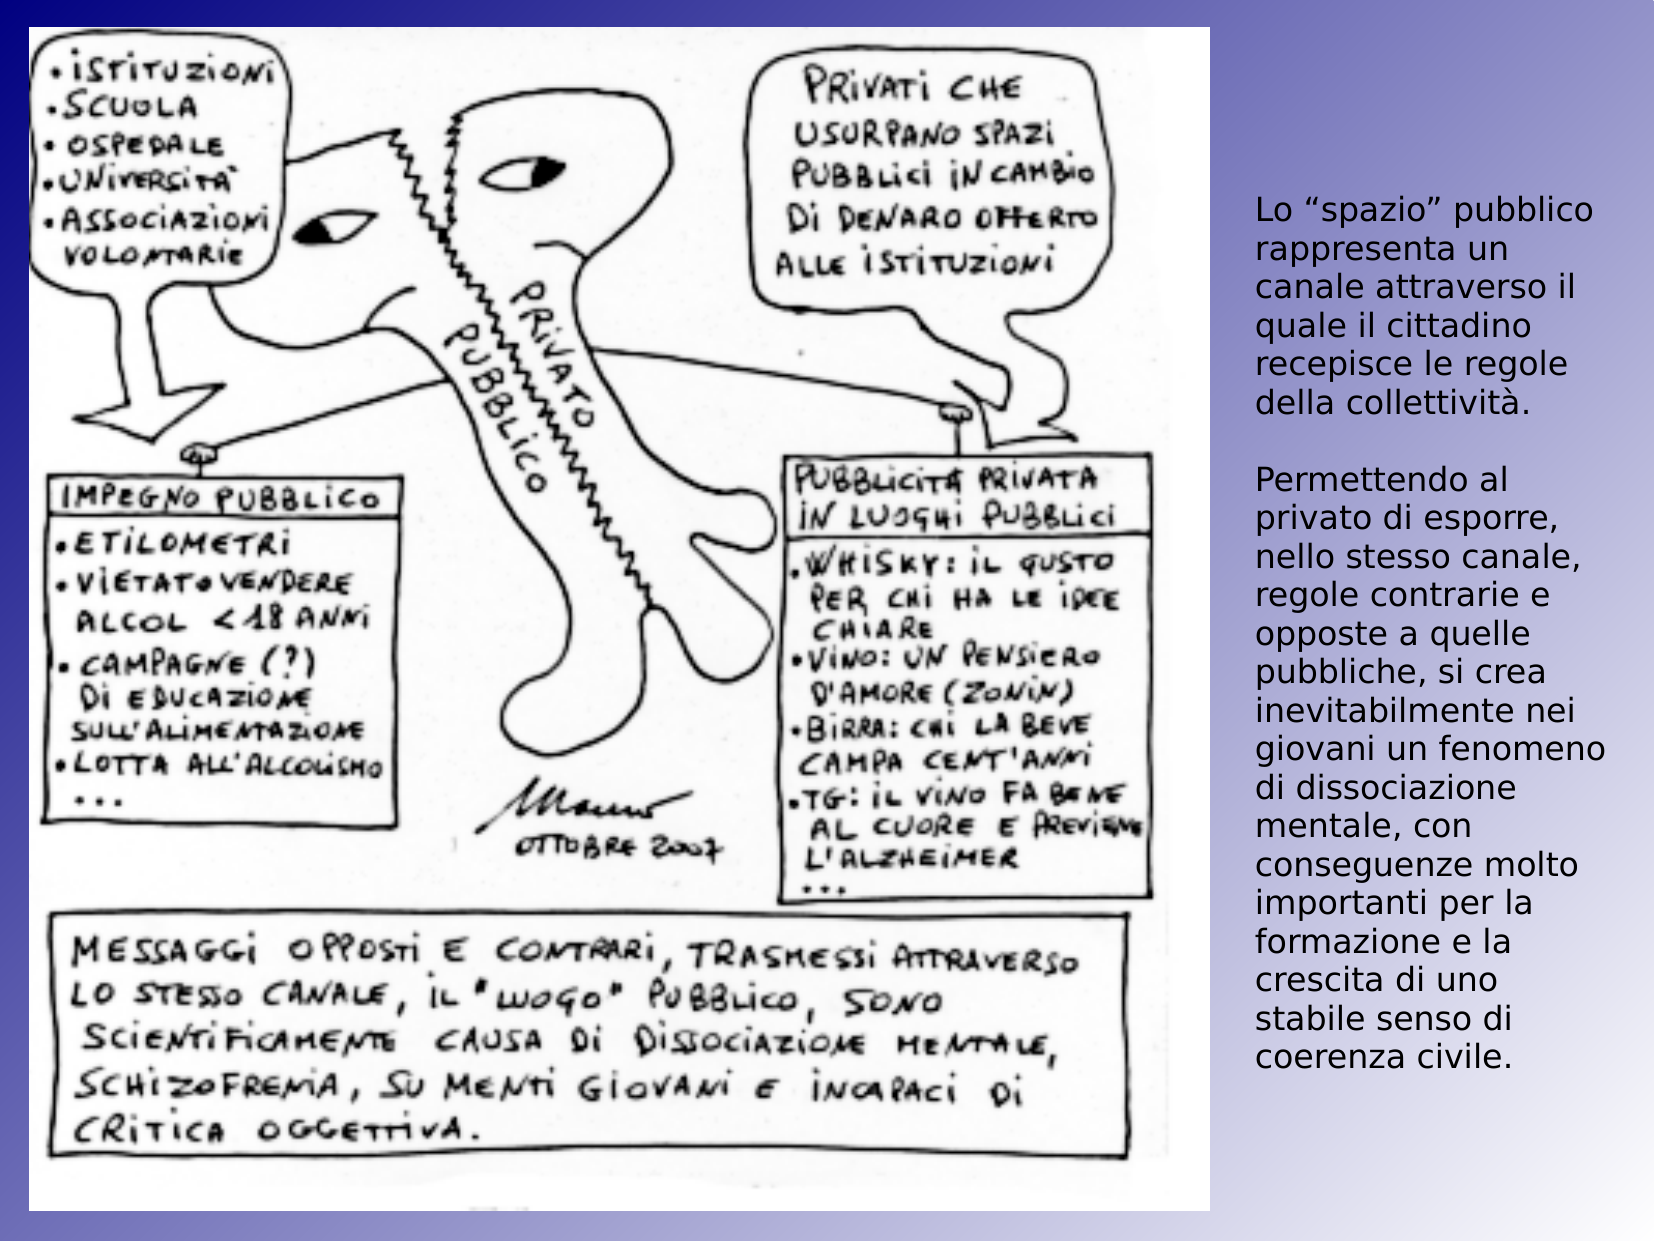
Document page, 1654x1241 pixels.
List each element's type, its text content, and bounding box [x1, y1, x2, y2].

picture [29, 27, 1210, 1211]
text_box Lo “spazio” pubblico rappresenta un canale attraverso il quale il cittadino recepisce le regole della collettività. Permettendo al privato di esporre, nello stesso canale, regole contrarie e opposte a quelle pubbliche, si crea inevitabilmente nei giovani un fenomeno di dissociazione mentale, con conseguenze molto importanti per la formazione e la crescita di uno stabile senso di coerenza civile. [1240, 29, 1625, 1211]
